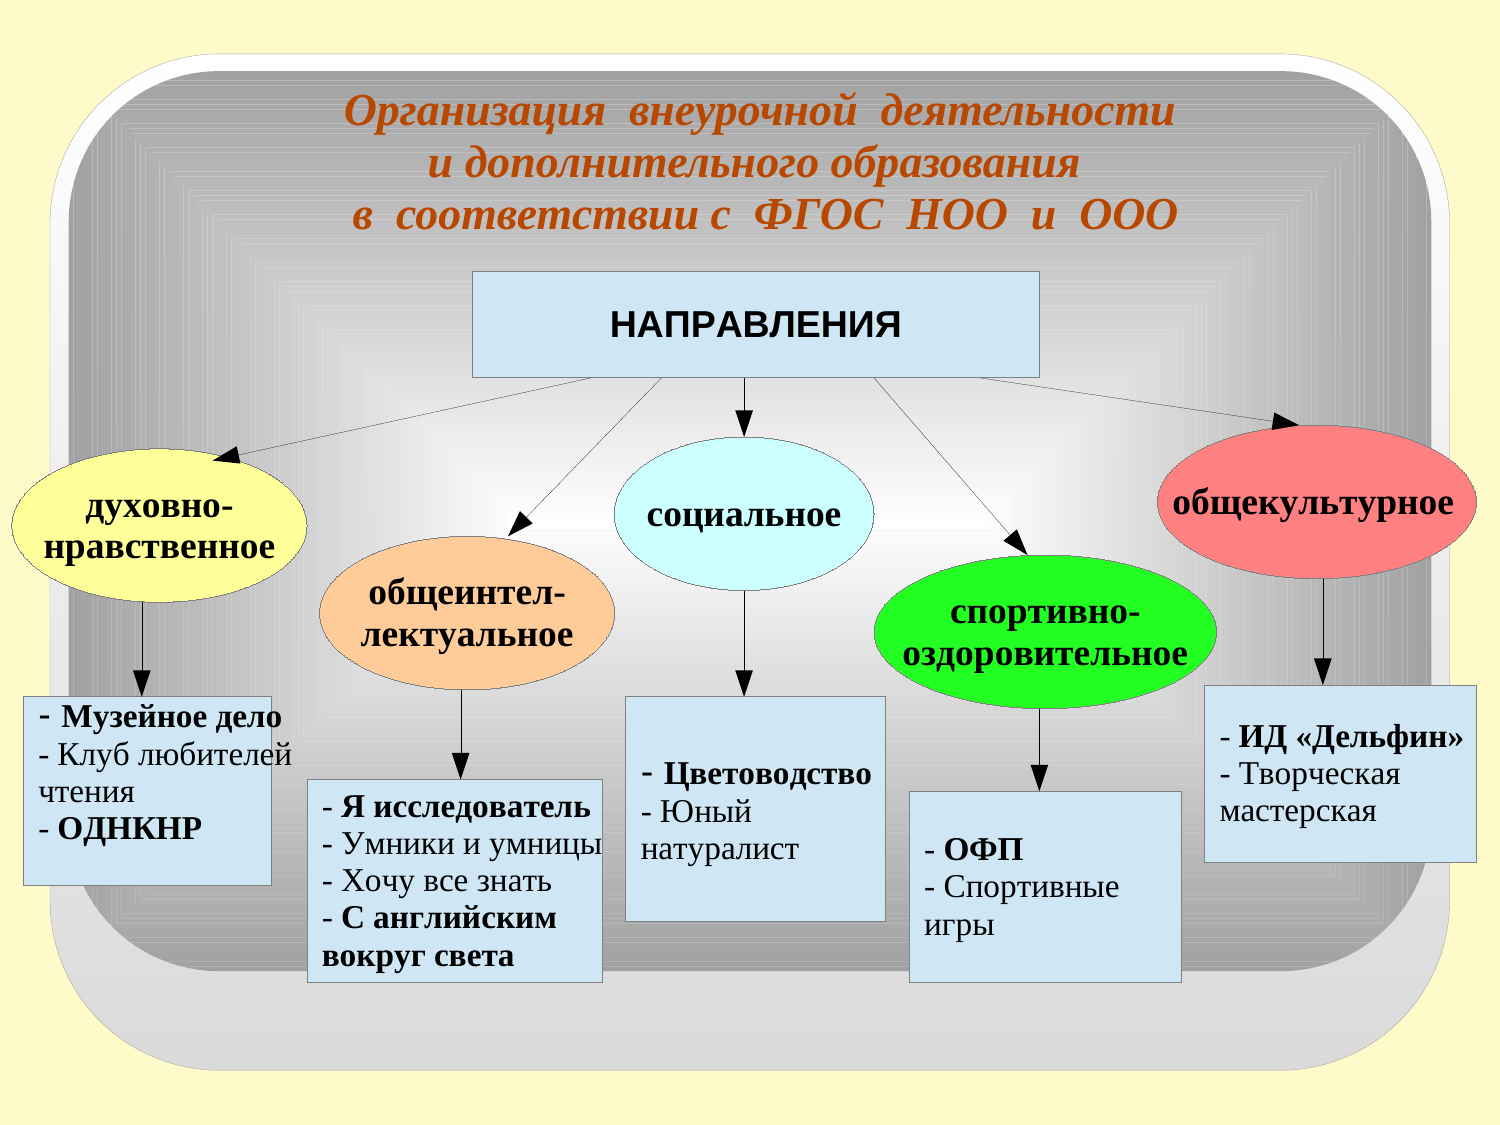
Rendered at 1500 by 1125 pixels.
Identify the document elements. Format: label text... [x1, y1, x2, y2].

title Организация внеурочной деятельности и дополнительного образования в соответствии с ФГОС НОО и ООО [94, 75, 1437, 248]
text_box общеинтел- лектуальное [319, 536, 615, 690]
text_box - ИД «Дельфин» - Творческая мастерская [1204, 685, 1477, 863]
text_box спортивно- оздоровительное [874, 555, 1217, 709]
text_box - Я исследователь - Умники и умницы - Хочу все знать - С английским вокруг света [307, 779, 603, 983]
text_box - ОФП - Спортивные игры [909, 791, 1182, 983]
text_box - Цветоводство - Юный натуралист [625, 696, 886, 922]
text_box НАПРАВЛЕНИЯ [472, 271, 1040, 378]
text_box социальное [614, 437, 875, 591]
text_box - Музейное дело - Клуб любителей чтения - ОДНКНР [23, 696, 272, 886]
text_box духовно- нравственное [11, 448, 308, 603]
text_box общекультурное [1157, 425, 1477, 579]
